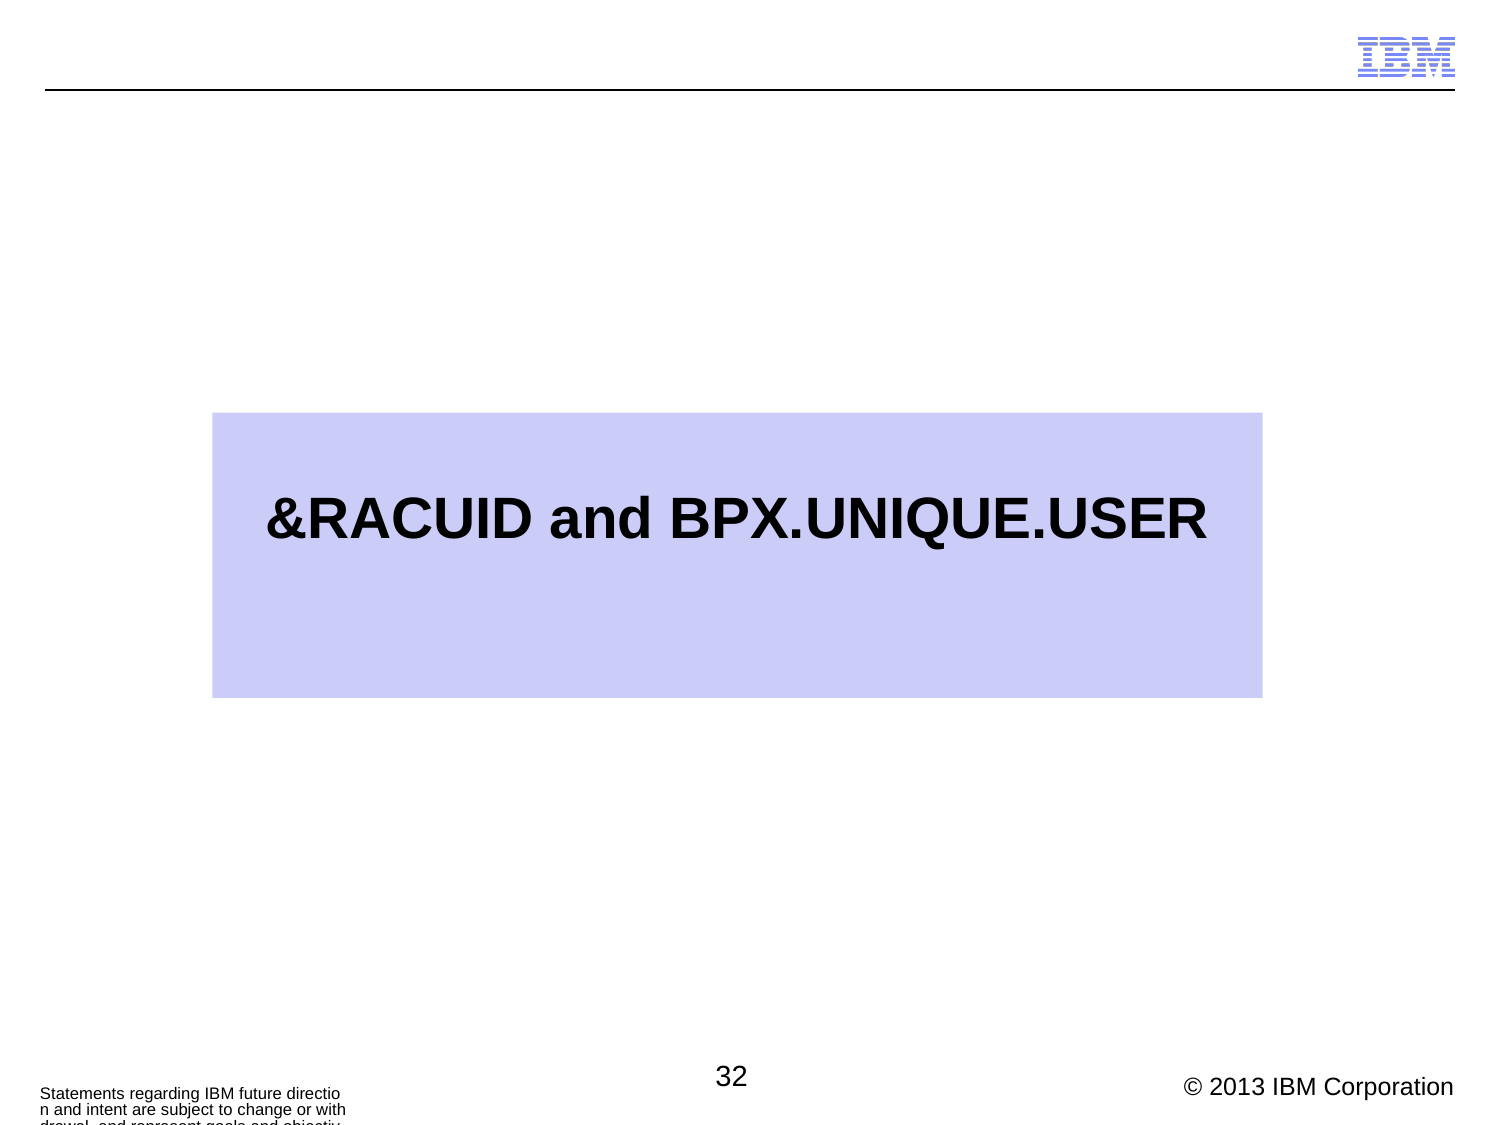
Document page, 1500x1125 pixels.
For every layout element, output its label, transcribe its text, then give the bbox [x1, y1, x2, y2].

text_box &RACUID and BPX.UNIQUE.USER [212, 412, 1263, 698]
picture [1358, 37, 1455, 77]
